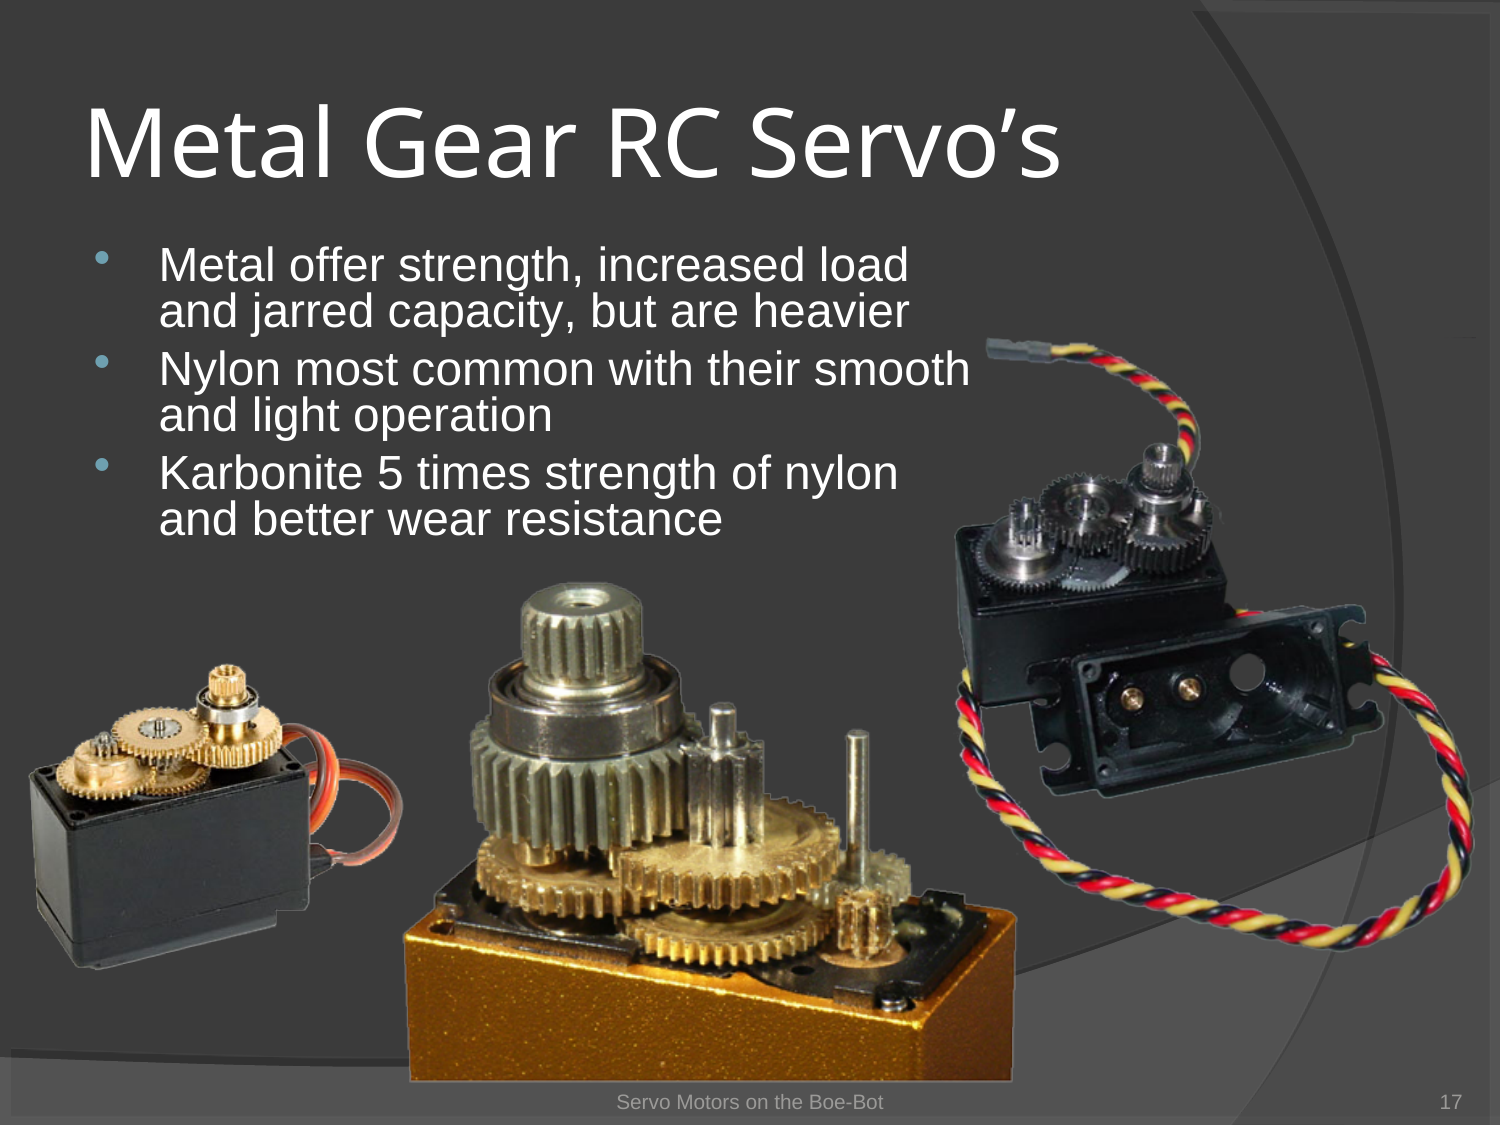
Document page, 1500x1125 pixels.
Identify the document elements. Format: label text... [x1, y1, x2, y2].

list Metal offer strength, increased load and jarred capacity, but are heavier Nylon most common with their smooth and light operation Karbonite 5 times strength of nylon and better wear resistance [75, 237, 988, 613]
title Metal Gear RC Servo’s [74, 45, 1300, 233]
picture [24, 337, 1476, 1090]
text_box Servo Motors on the Boe-Bot [512, 1090, 988, 1114]
text_box <number> [1337, 1053, 1463, 1114]
